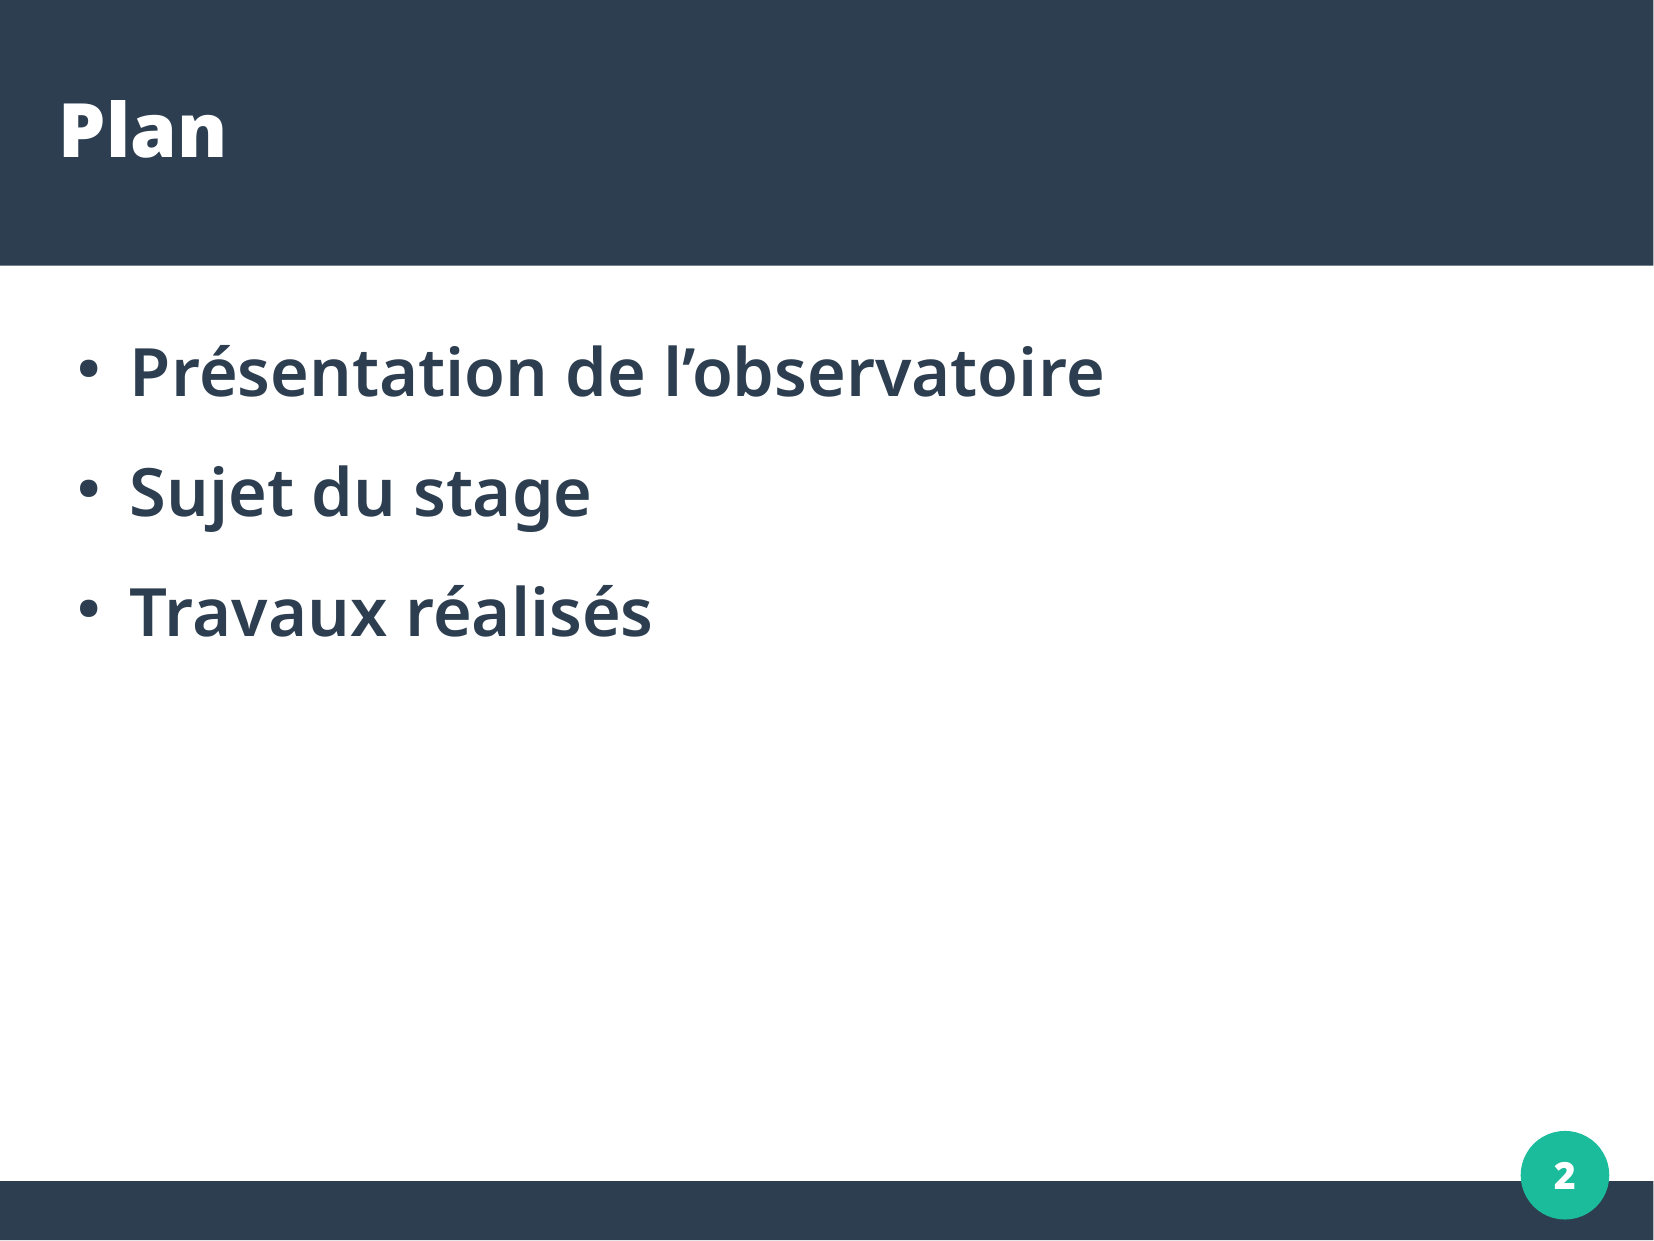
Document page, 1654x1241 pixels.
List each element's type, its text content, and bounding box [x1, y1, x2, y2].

title Plan [59, 49, 1595, 207]
list Présentation de l’observatoire Sujet du stage Travaux réalisés [59, 324, 1595, 1152]
